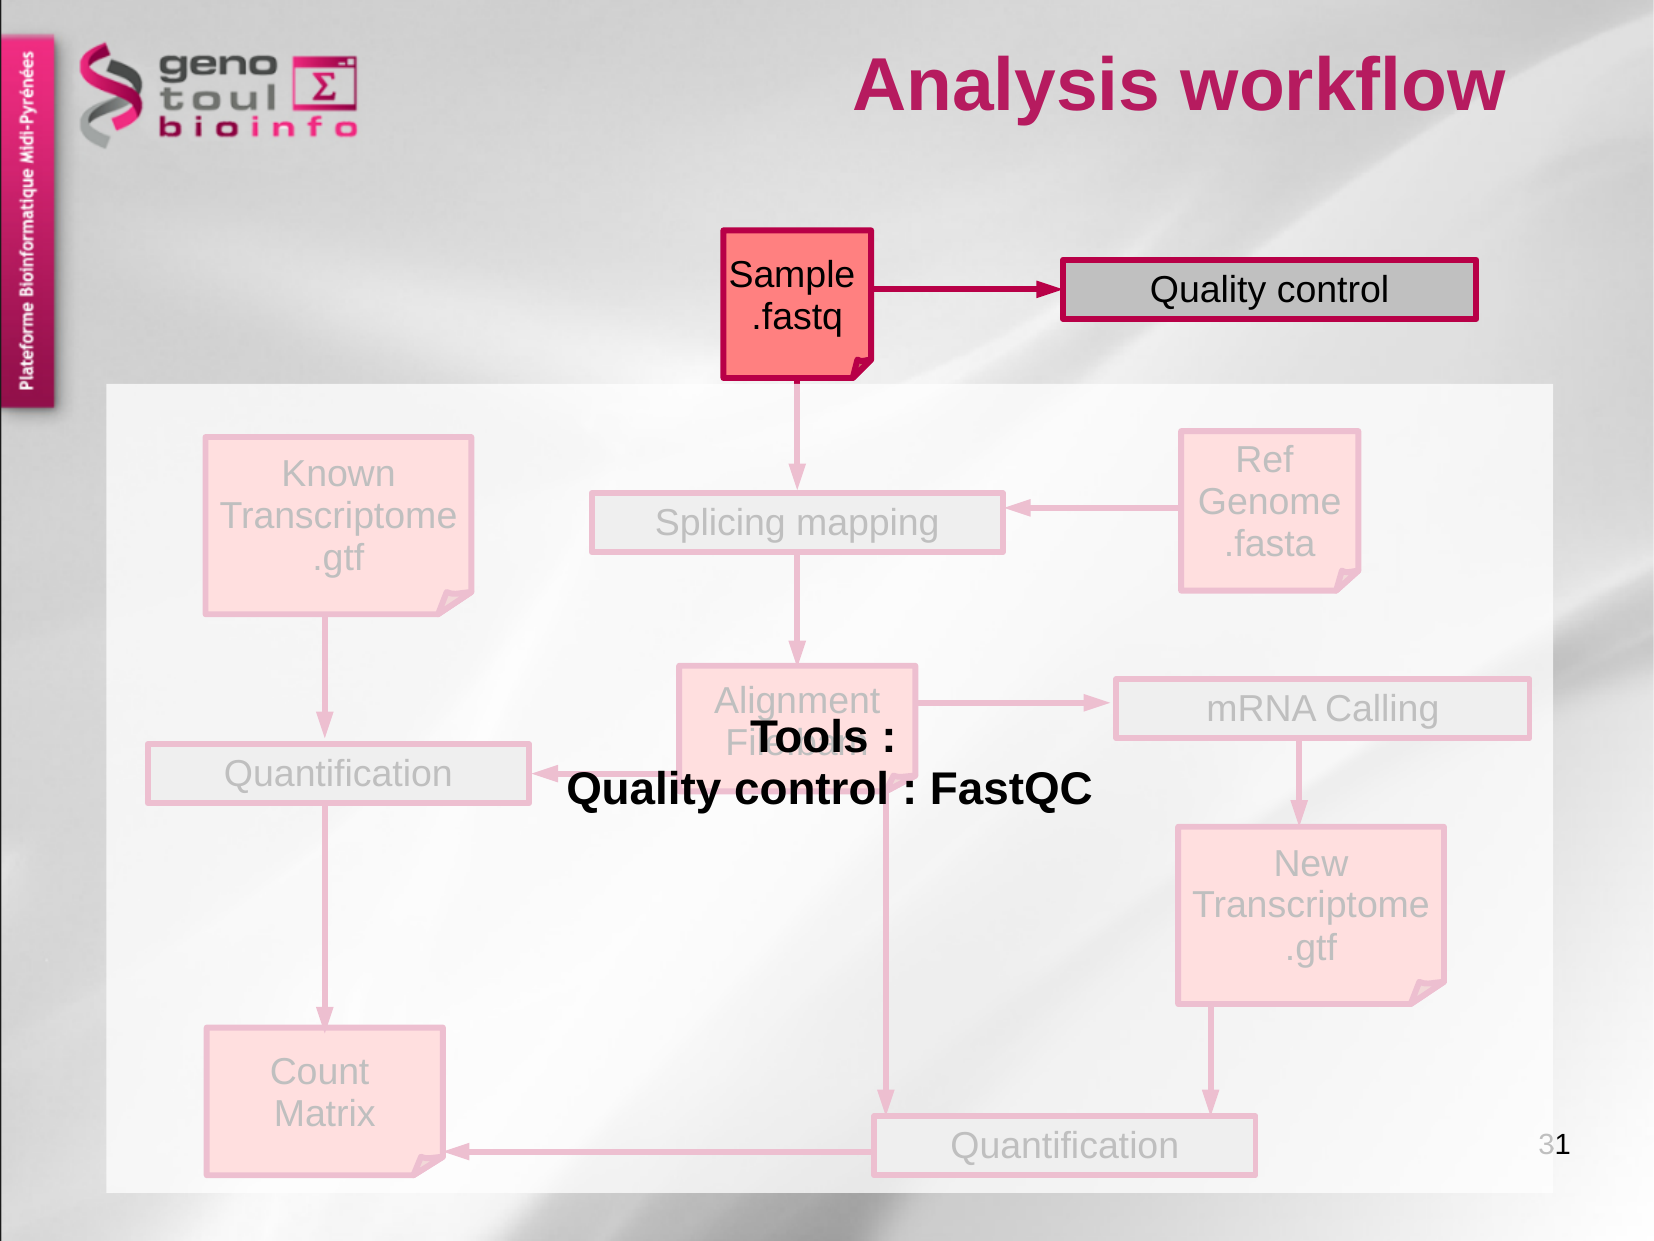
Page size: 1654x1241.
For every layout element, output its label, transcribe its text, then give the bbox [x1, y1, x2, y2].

text_box Quality control [1062, 259, 1477, 319]
text_box Sample .fastq [723, 230, 872, 379]
text_box Tools : Quality control : FastQC [106, 383, 1554, 1193]
title Analysis workflow [395, 29, 1506, 148]
picture [0, 0, 1654, 1241]
